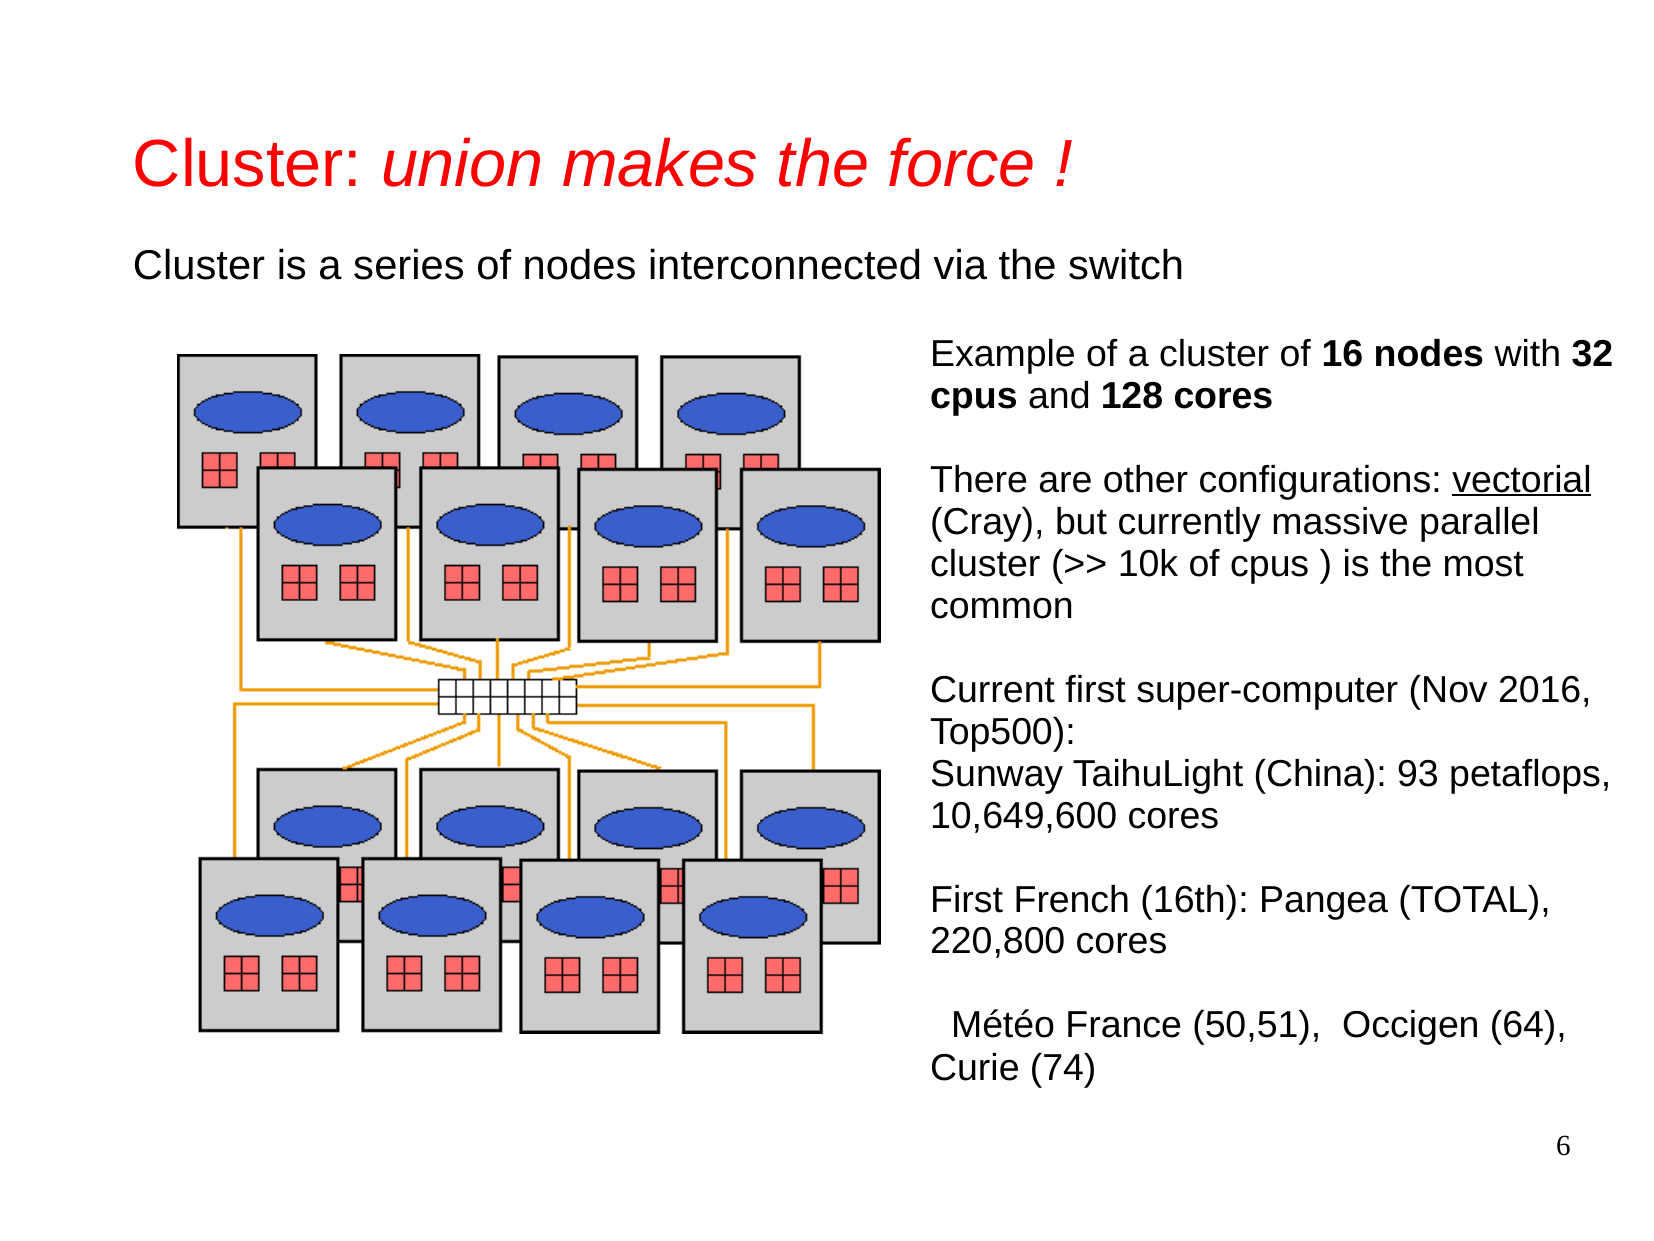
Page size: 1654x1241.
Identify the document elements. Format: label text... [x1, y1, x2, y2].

picture [177, 354, 881, 1034]
text_box Cluster: union makes the force ! Cluster is a series of nodes interconnected via the switch [118, 118, 1565, 297]
text_box Example of a cluster of 16 nodes with 32 cpus and 128 cores There are other configurations: vectorial (Cray), but currently massive parallel cluster (>> 10k of cpus ) is the most common Current first super-computer (Nov 2016, Top500): Sunway TaihuLight (China): 93 petaflops, 10,649,600 cores First French (16th): Pangea (TOTAL), 220,800 cores Météo France (50,51), Occigen (64), Curie (74) [915, 324, 1654, 1222]
